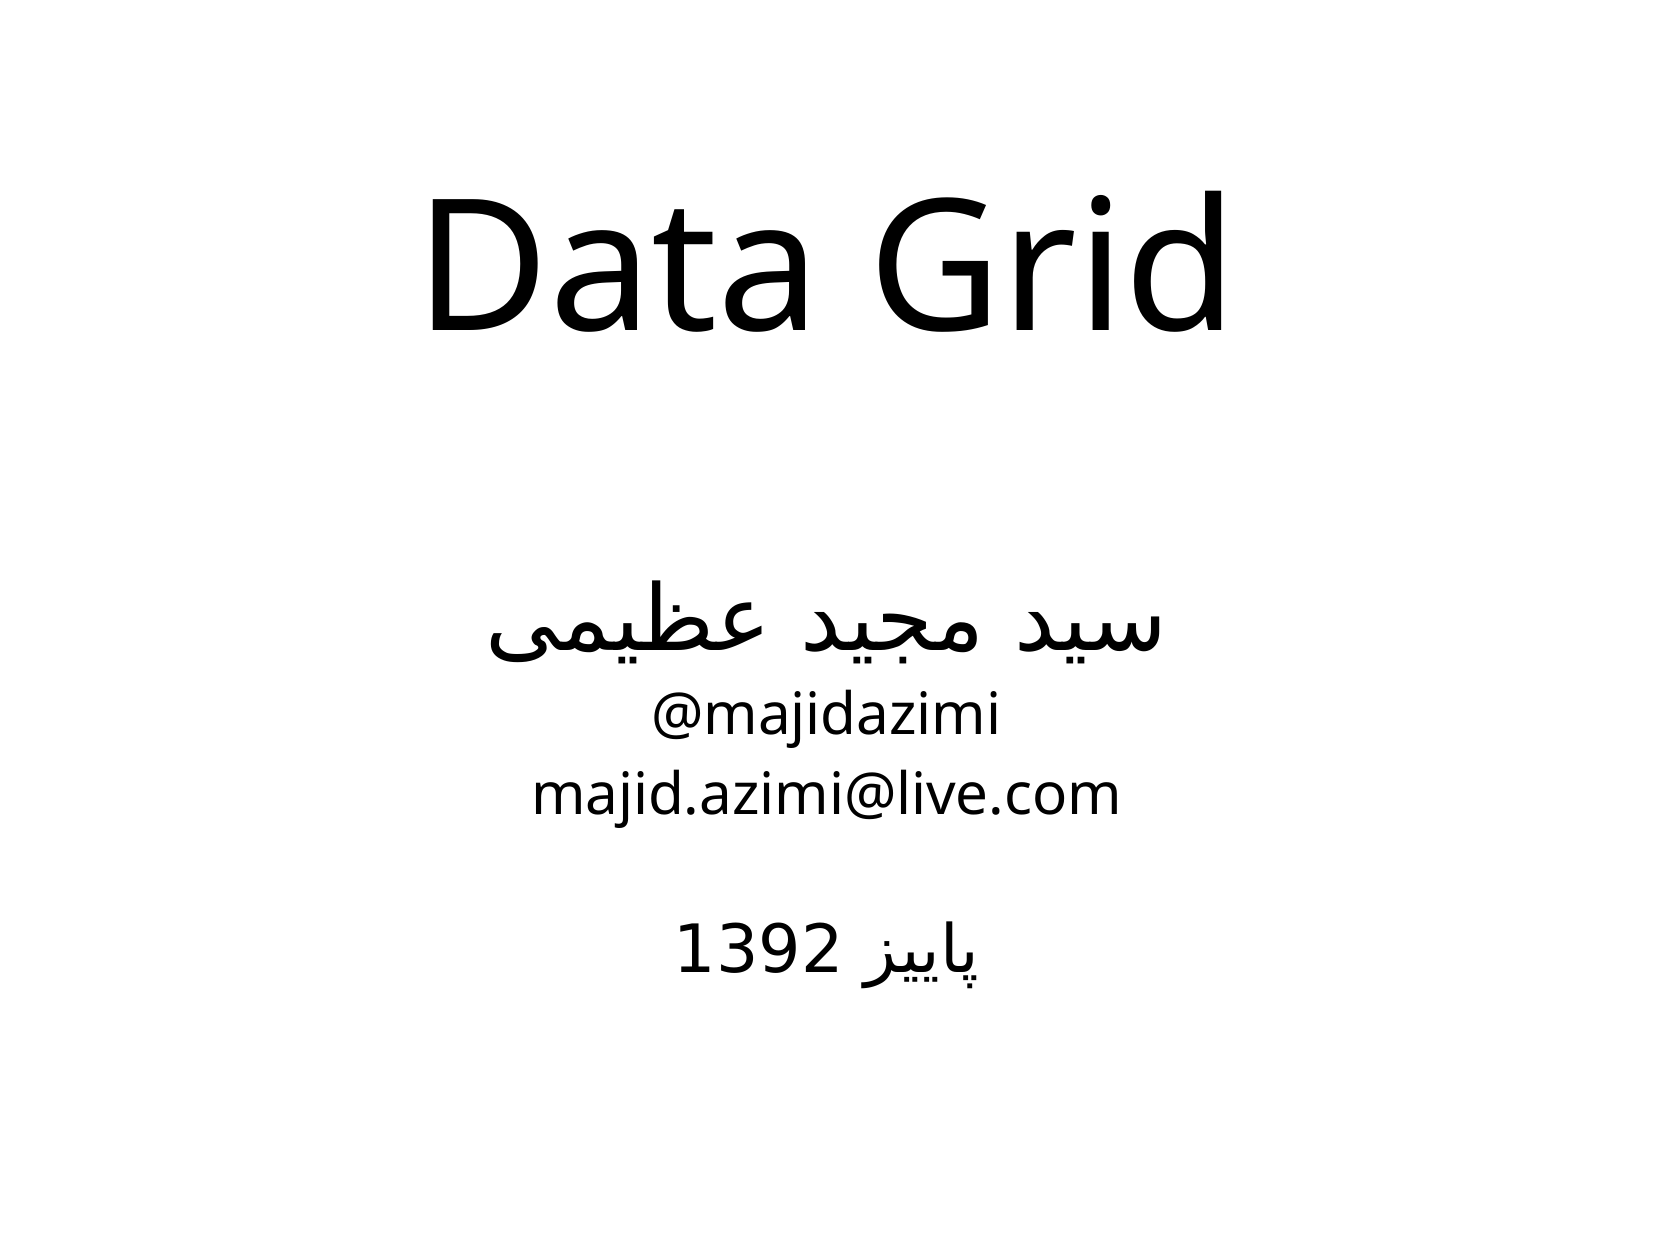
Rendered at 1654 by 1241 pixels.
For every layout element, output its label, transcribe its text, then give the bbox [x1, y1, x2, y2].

subtitle Data Grid سید مجید عظیمی @majidazimi majid.azimi@live.com پاییز 1392 [82, 0, 1571, 1218]
